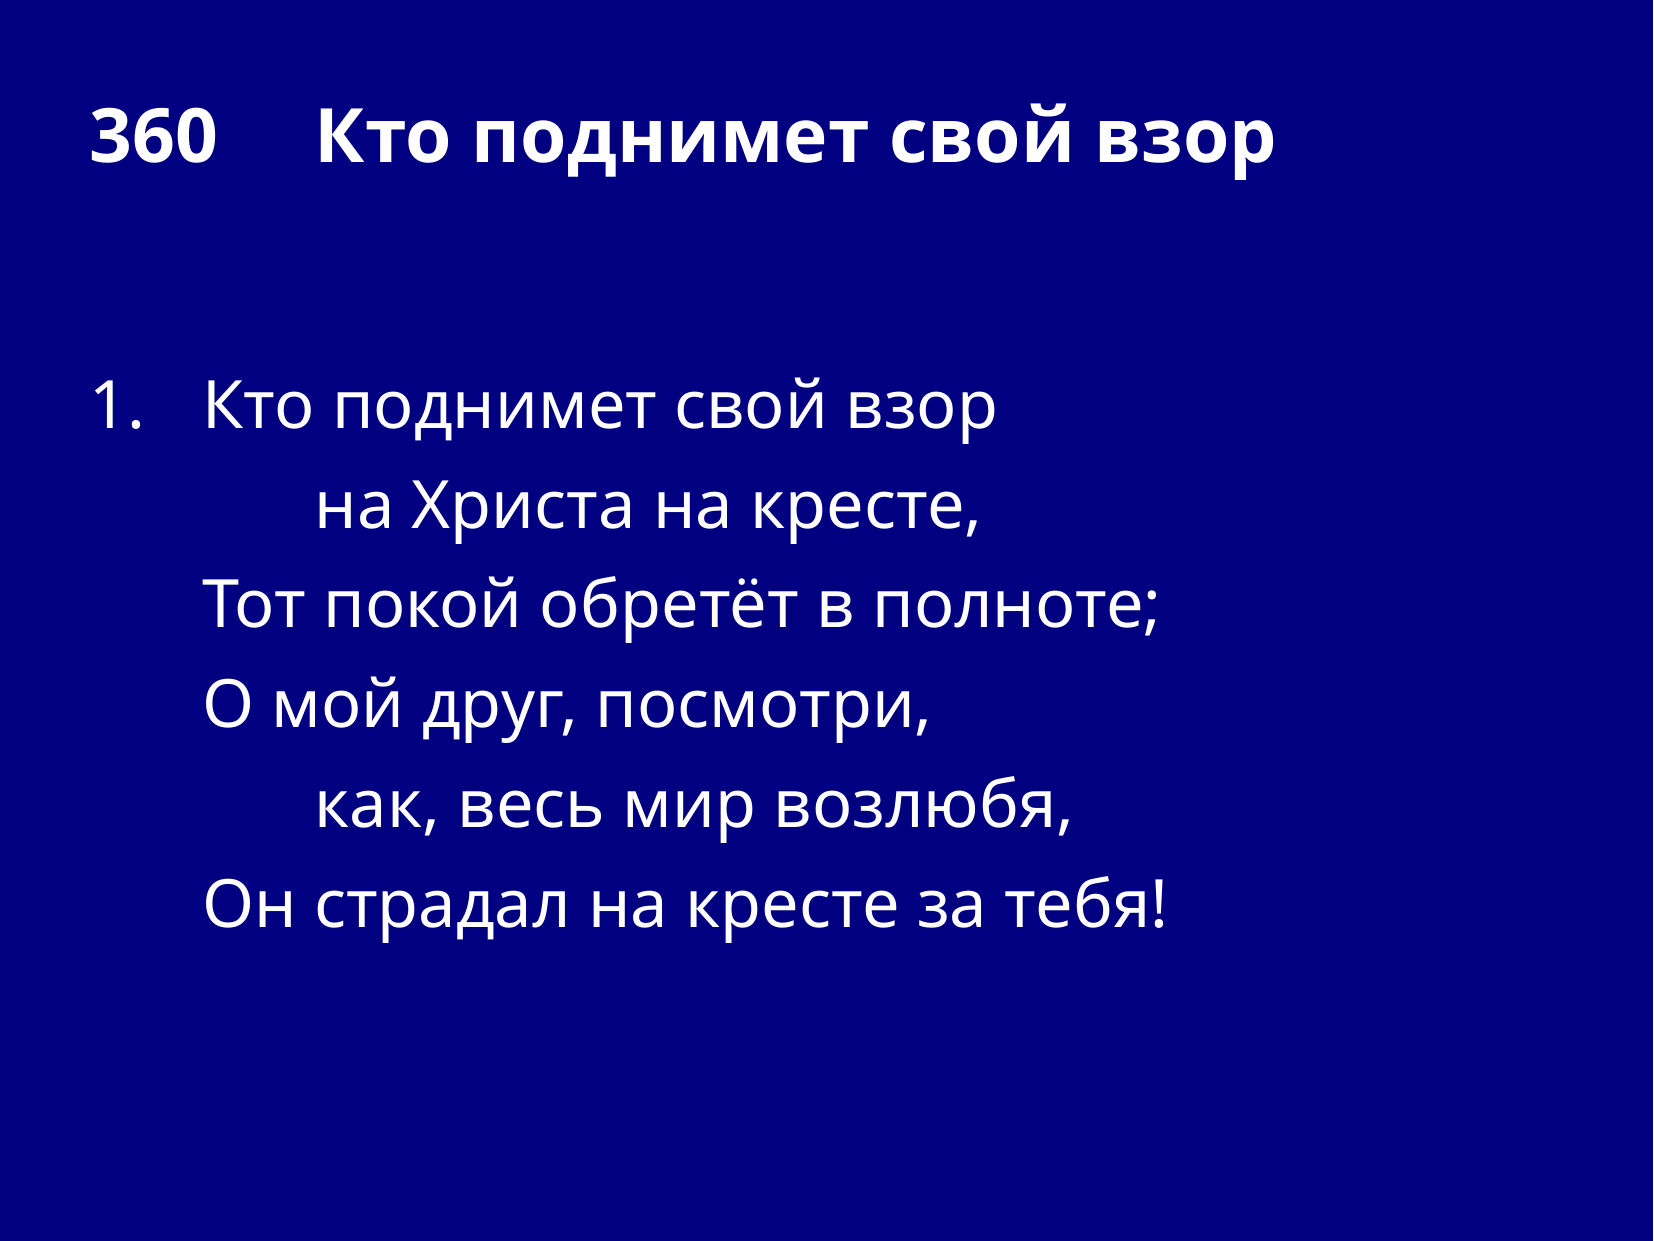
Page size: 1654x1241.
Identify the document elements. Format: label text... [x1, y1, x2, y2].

text_box 1. Кто поднимет свой взор на Христа на кресте, Тот покой обретёт в полноте; О мой друг, посмотри, как, весь мир возлюбя, Он страдал на кресте за тебя! [75, 188, 1576, 1163]
text_box 360 Кто поднимет свой взор [75, 75, 1576, 188]
